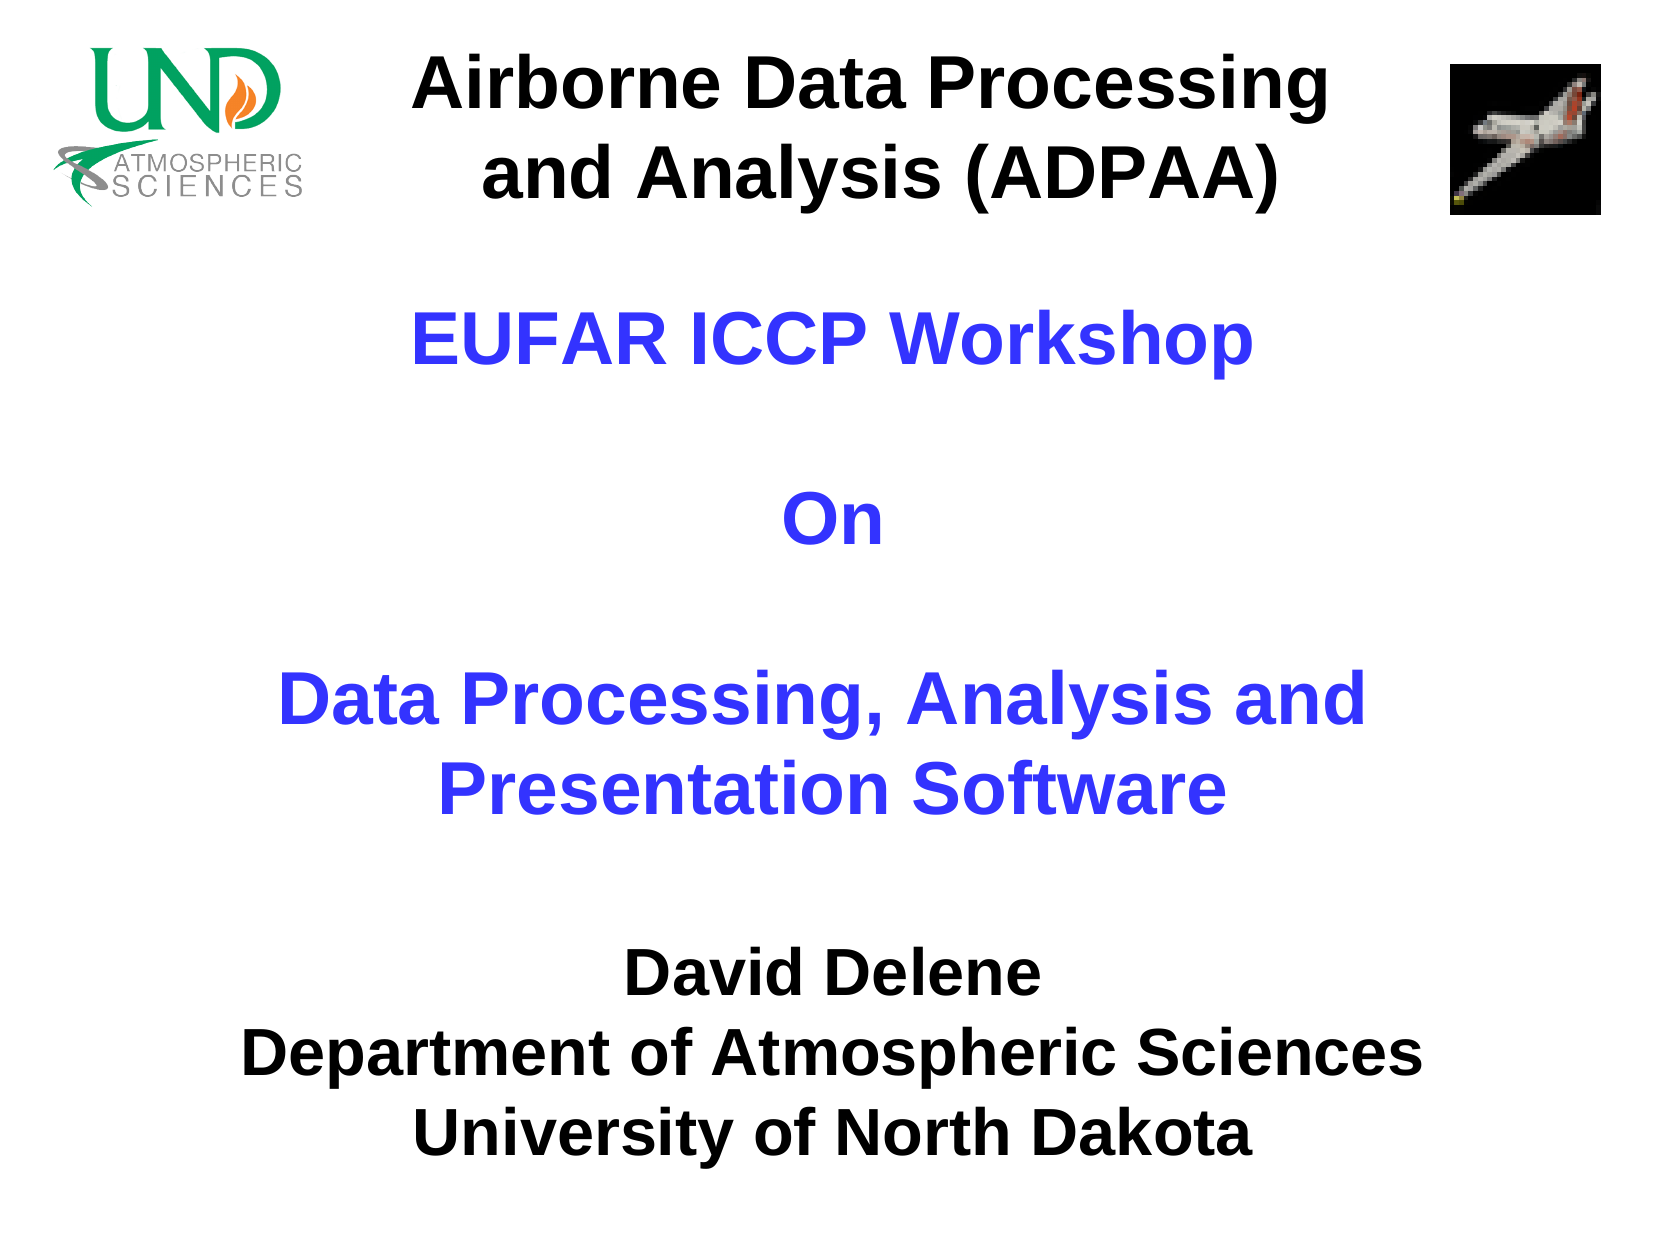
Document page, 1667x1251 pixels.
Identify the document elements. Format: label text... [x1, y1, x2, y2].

title EUFAR ICCP Workshop On Data Processing, Analysis and Presentation Software [0, 275, 1667, 844]
picture [1450, 64, 1601, 215]
title David Delene Department of Atmospheric Sciences University of North Dakota [0, 921, 1667, 1177]
title Airborne Data Processing and Analysis (ADPAA) [379, 25, 1434, 211]
picture [3, 0, 379, 244]
